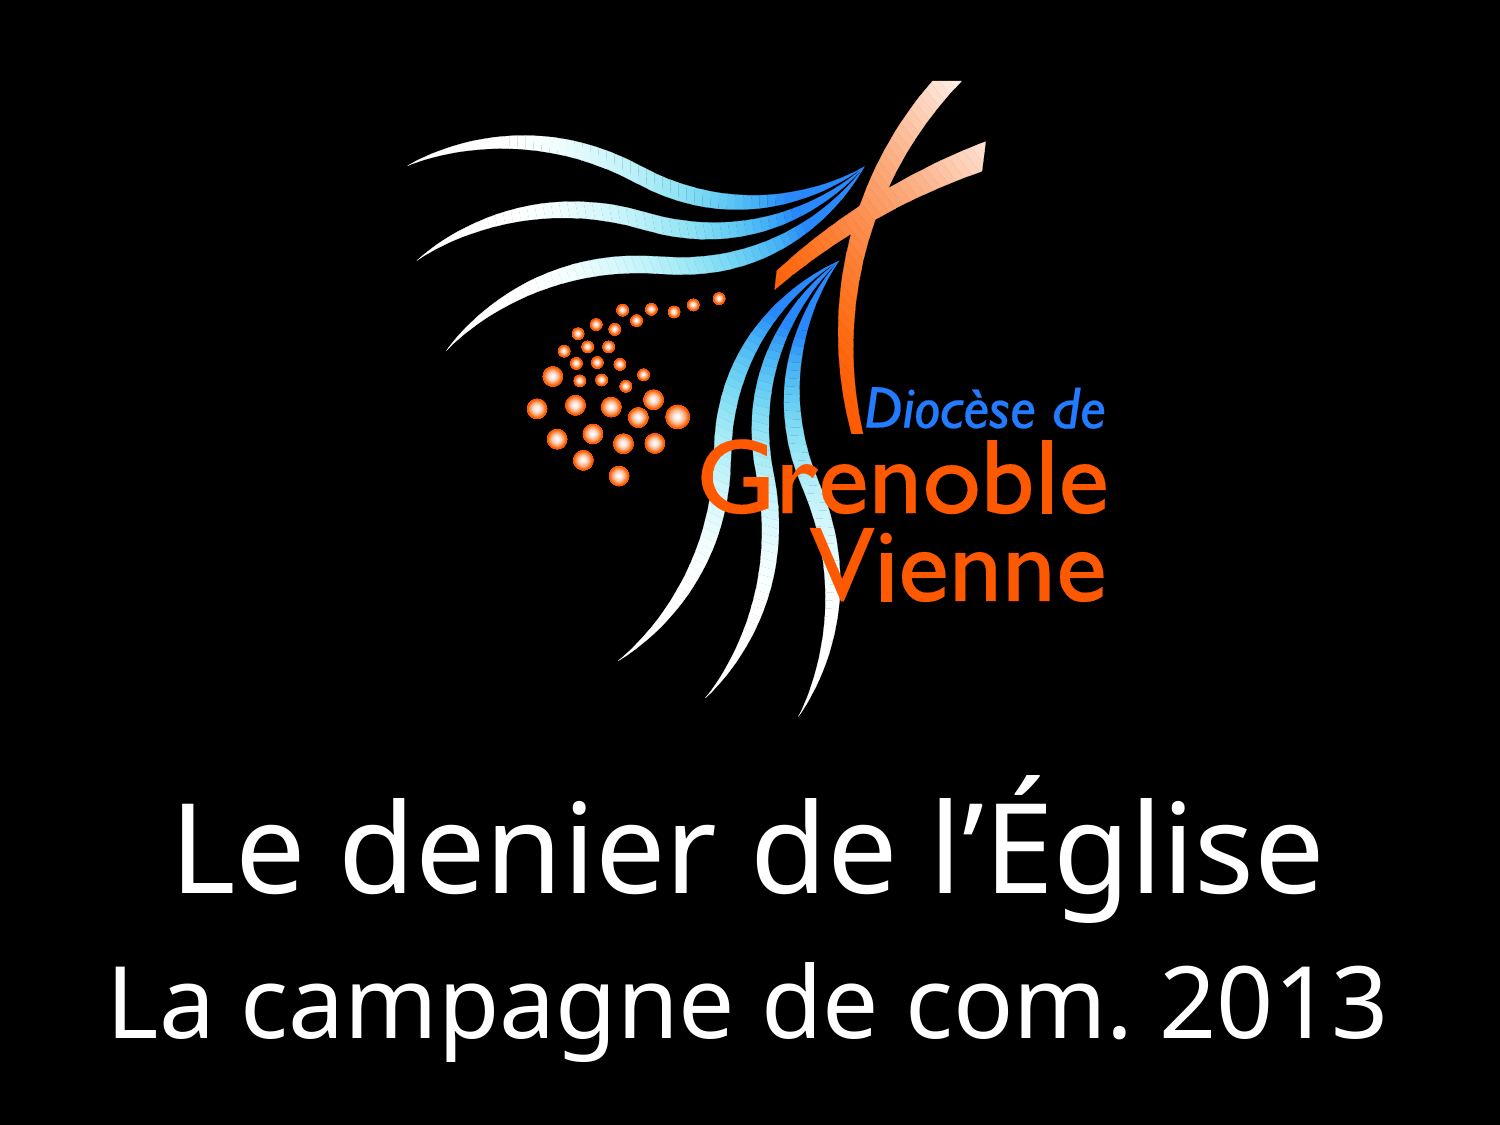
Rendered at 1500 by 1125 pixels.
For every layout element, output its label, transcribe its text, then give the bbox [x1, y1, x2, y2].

text_box La campagne de com. 2013 [73, 942, 1424, 1071]
picture [407, 78, 1107, 717]
title Le denier de l’Église [73, 758, 1424, 929]
